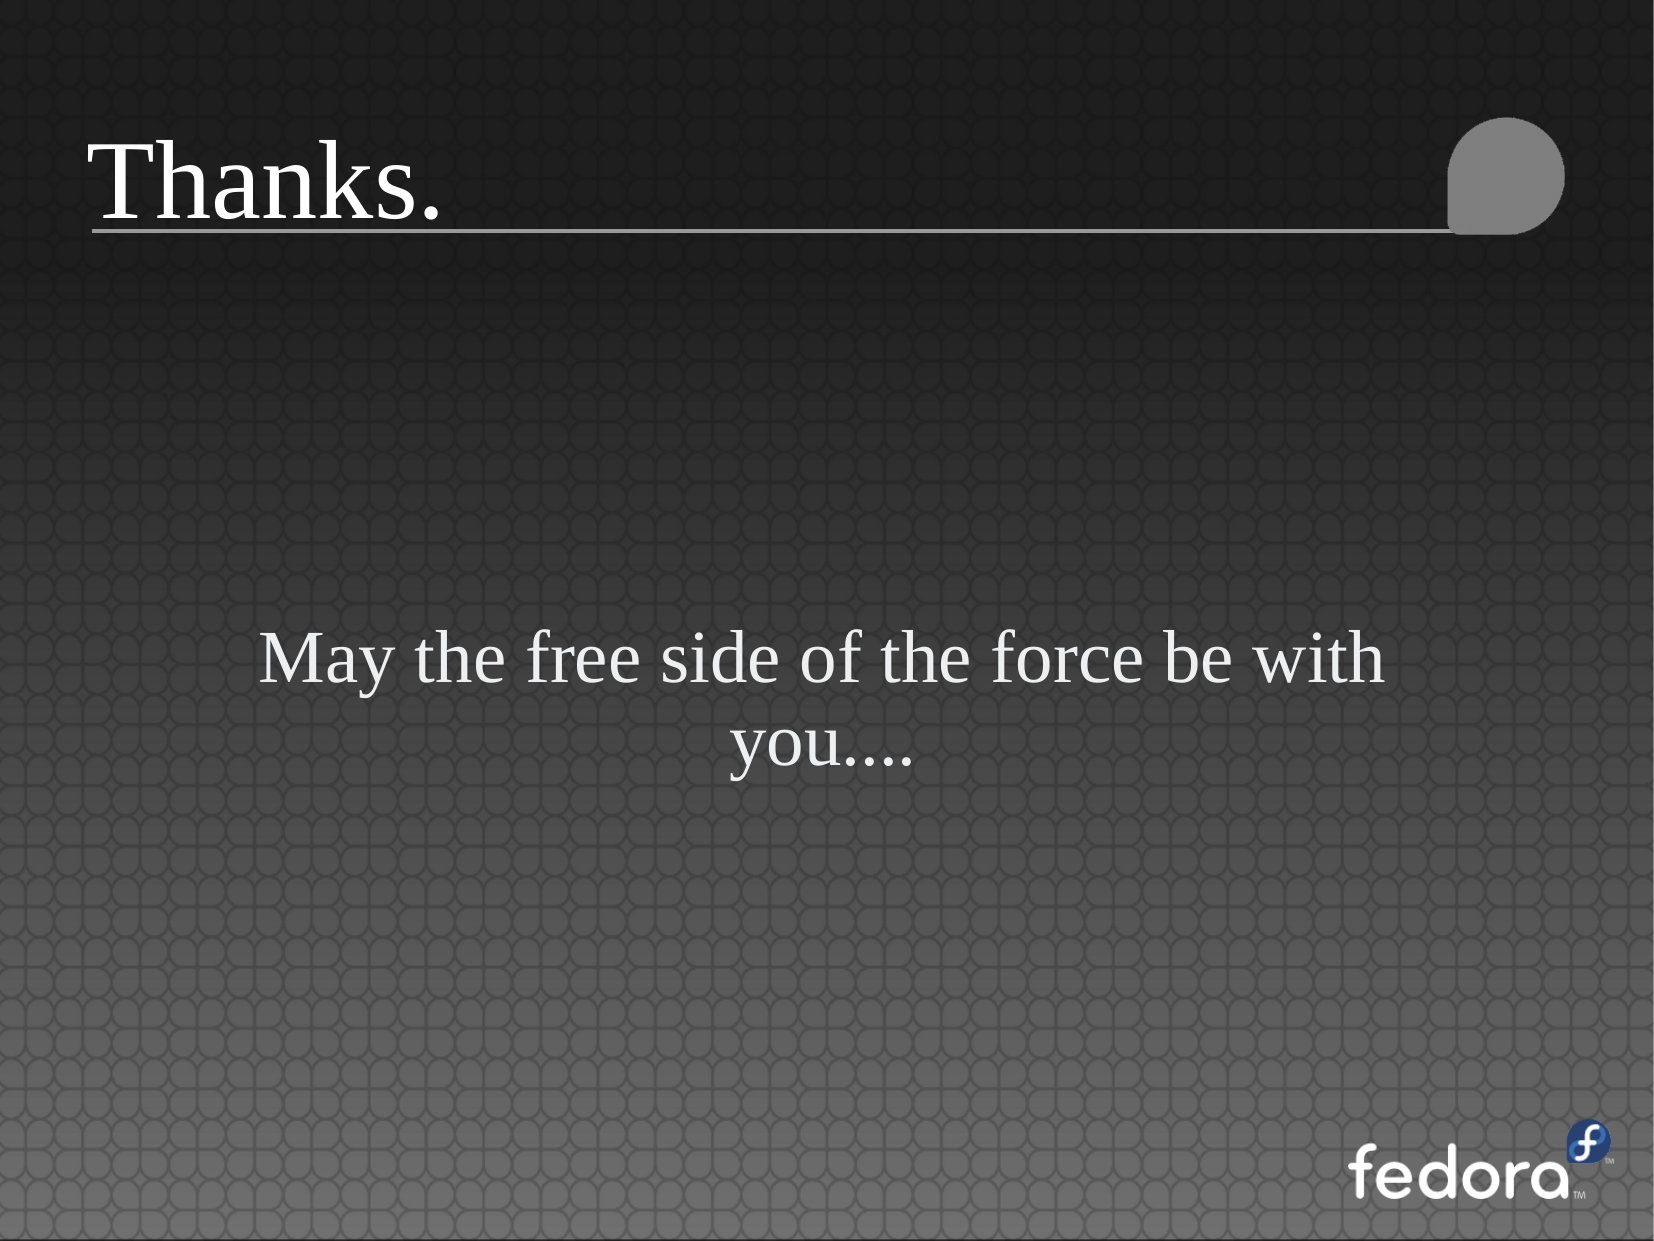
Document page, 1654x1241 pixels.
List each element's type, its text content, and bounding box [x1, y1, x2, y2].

picture [0, 0, 1654, 1241]
text_box May the free side of the force be with you.... [162, 608, 1484, 790]
title Thanks. [86, 112, 1576, 249]
